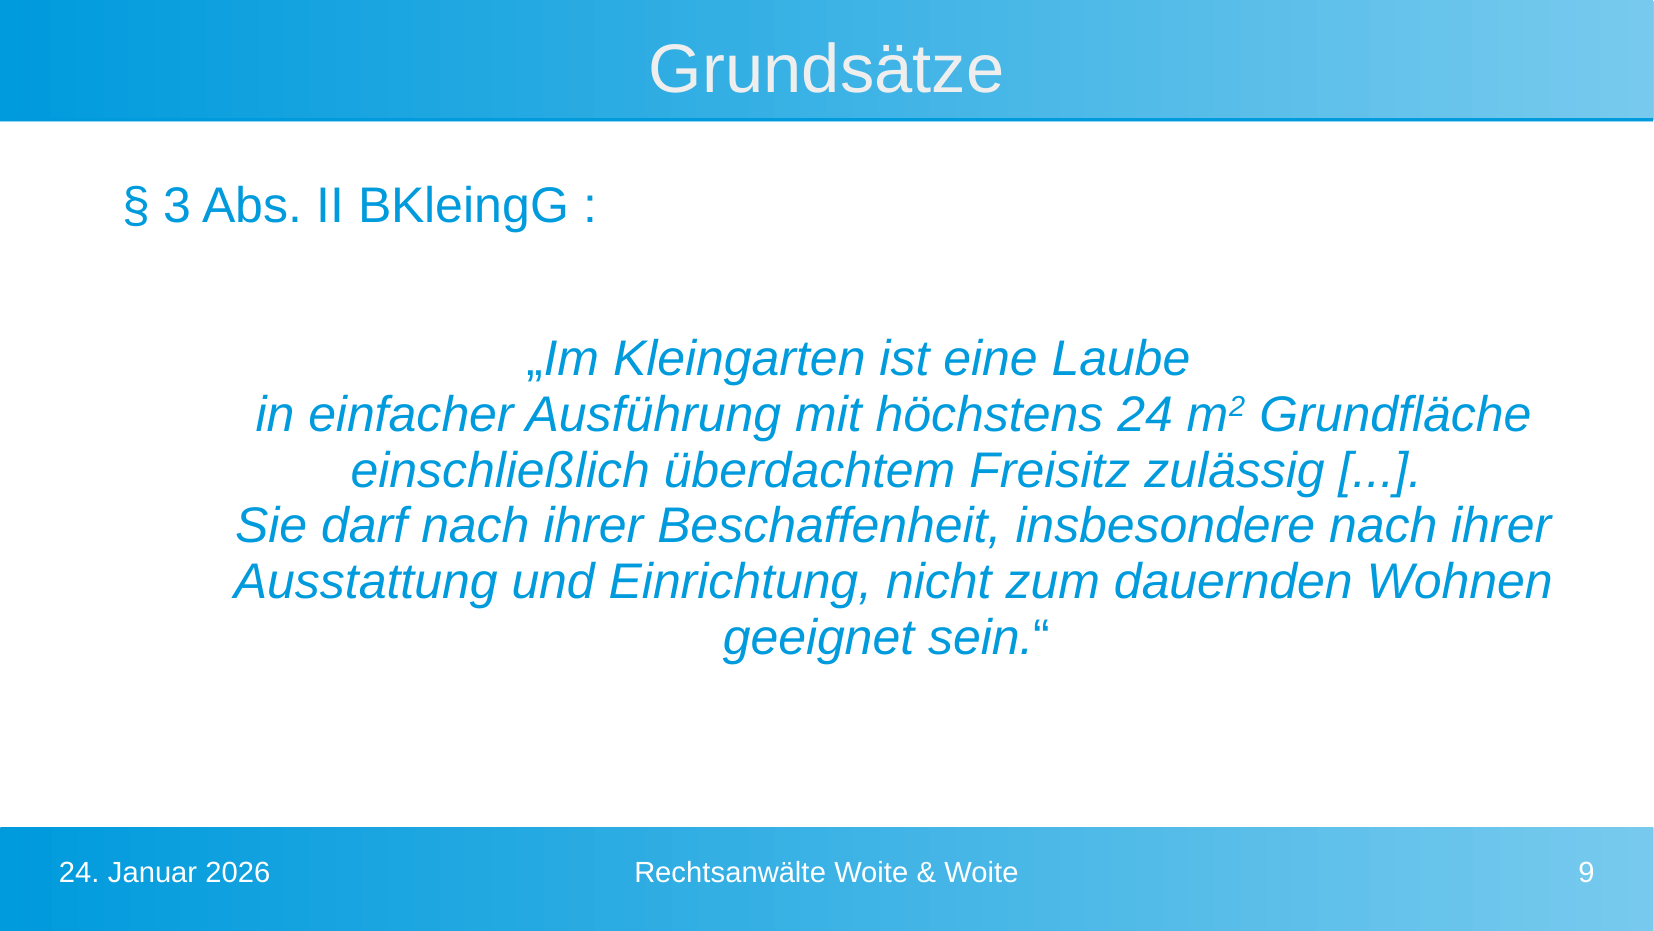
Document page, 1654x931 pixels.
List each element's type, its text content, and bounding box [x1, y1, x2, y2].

list § 3 Abs. II BKleingG : „Im Kleingarten ist eine Laube in einfacher Ausführung mit höchstens 24 m2 Grundfläche einschließlich überdachtem Freisitz zulässig [...]. Sie darf nach ihrer Beschaffenheit, insbesondere nach ihrer Ausstattung und Einrichtung, nicht zum dauernden Wohnen geeignet sein.“ [59, 177, 1595, 768]
title Grundsätze [59, 29, 1595, 108]
